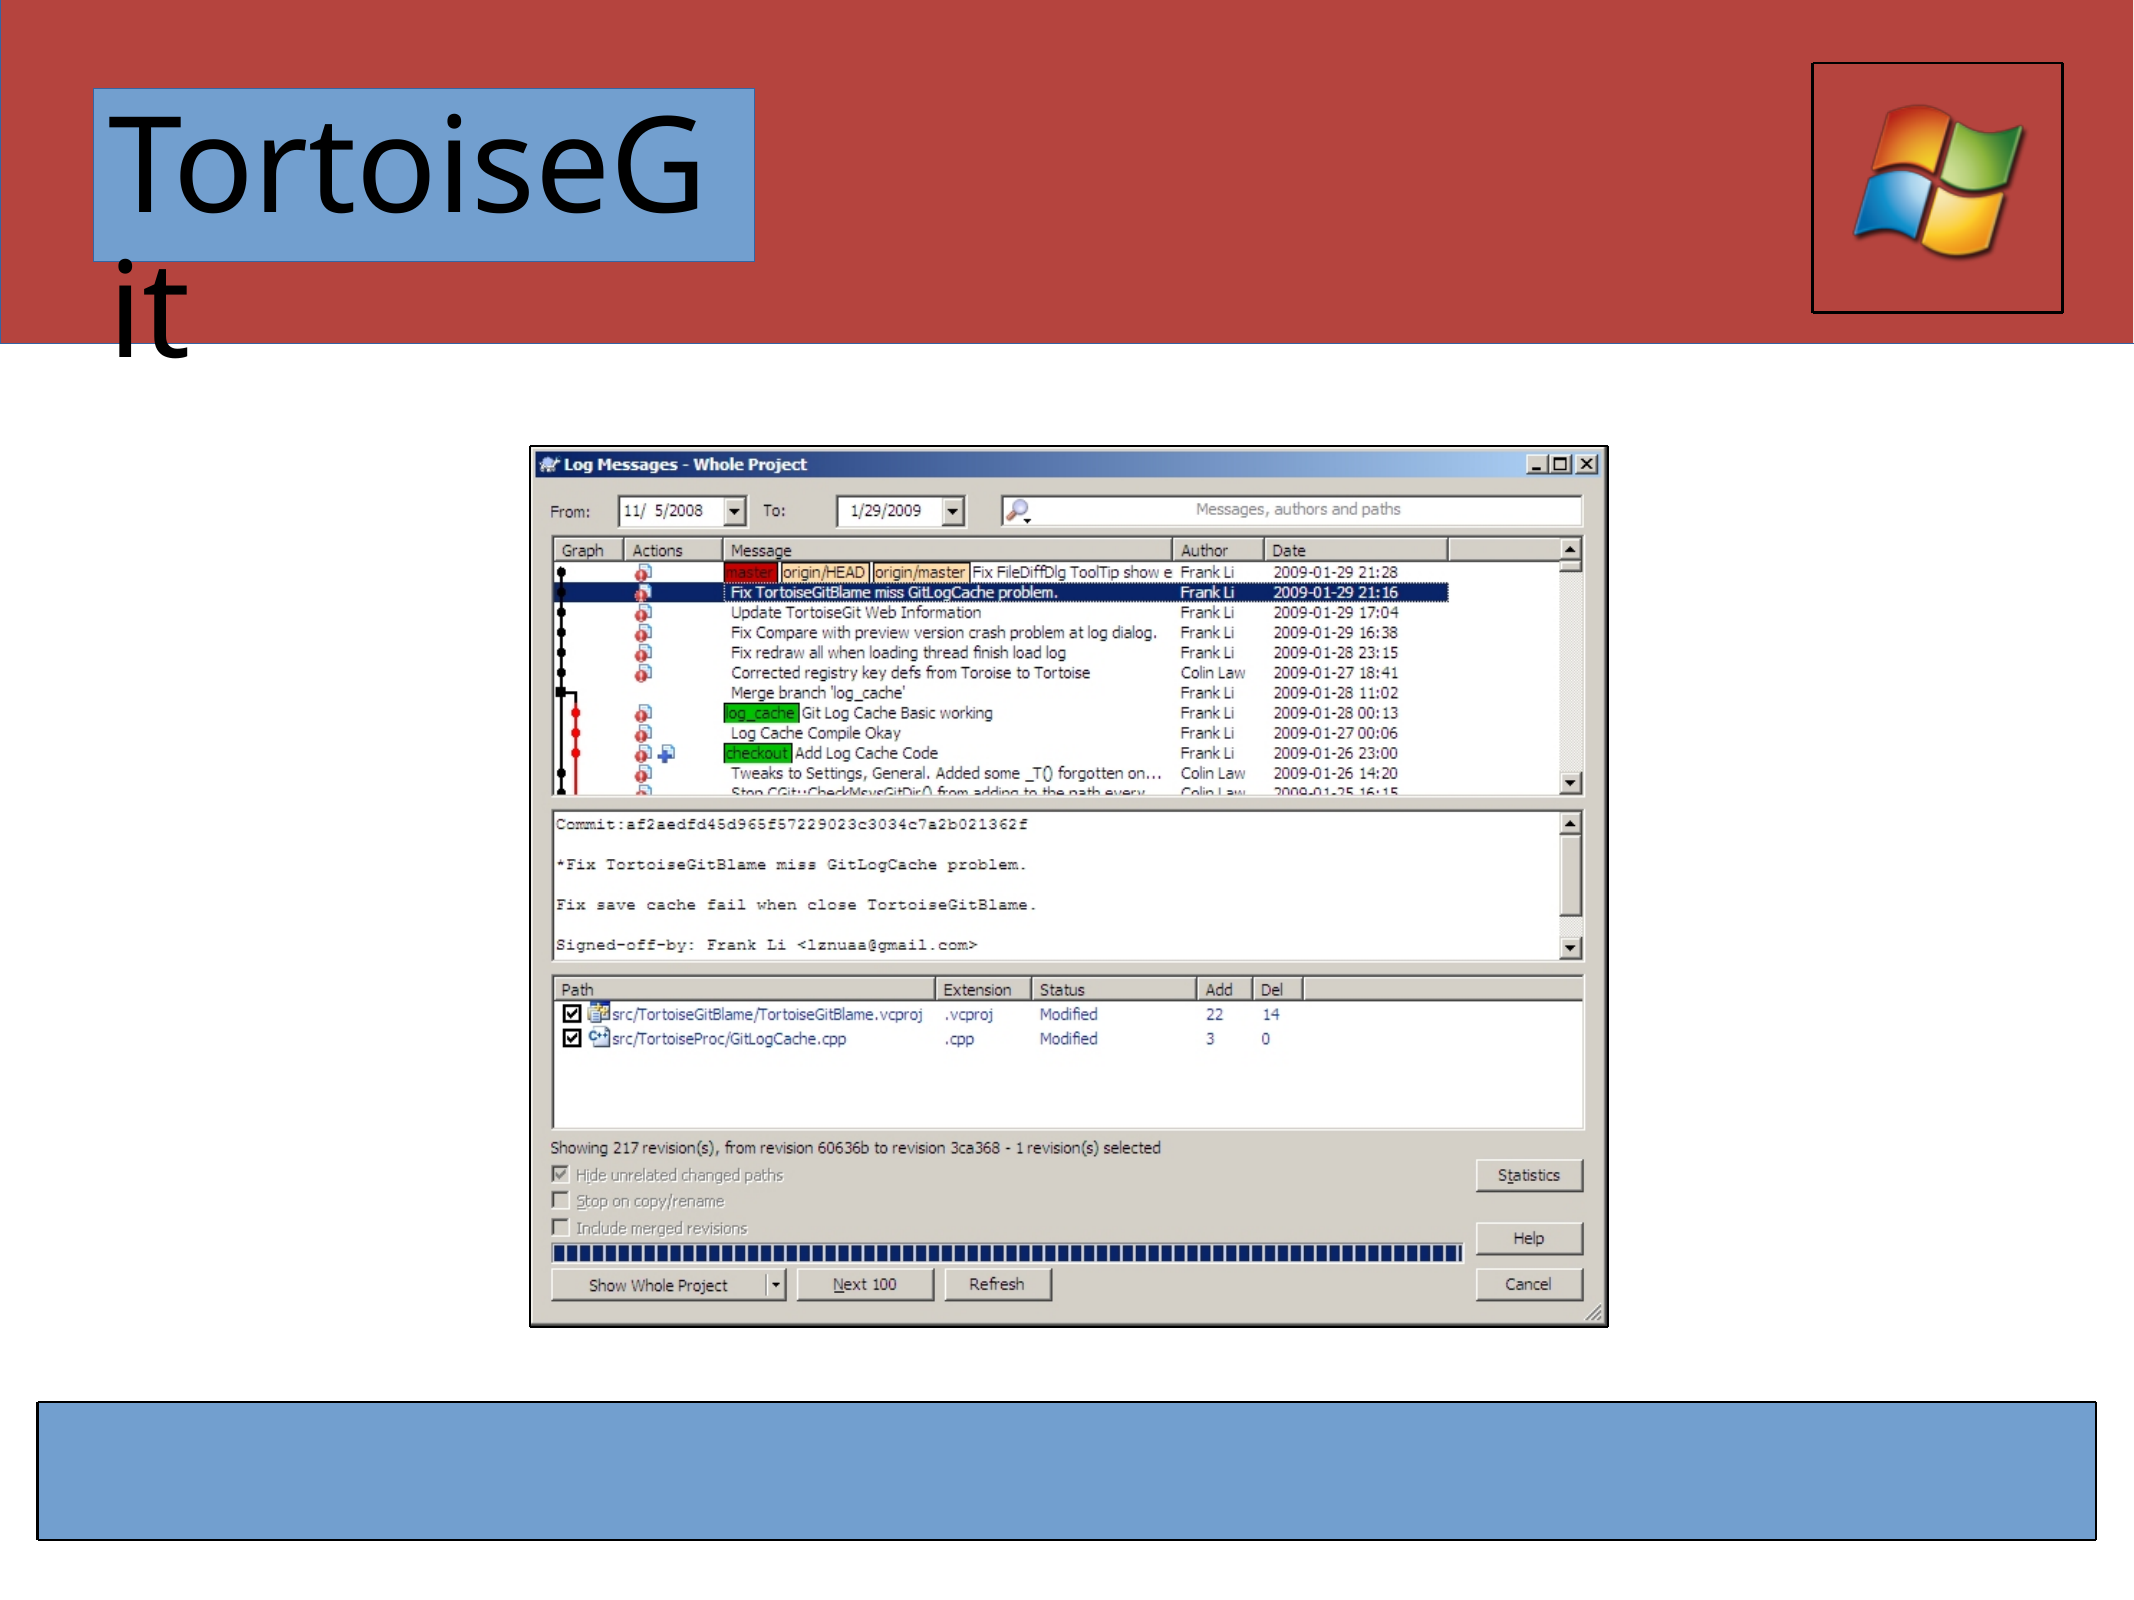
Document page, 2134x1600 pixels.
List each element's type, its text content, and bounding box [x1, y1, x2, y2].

text_box TortoiseGit [93, 88, 755, 372]
text_box [0, 0, 2134, 344]
picture [1813, 63, 2062, 312]
text_box [37, 1402, 2096, 1540]
picture [530, 446, 1607, 1327]
